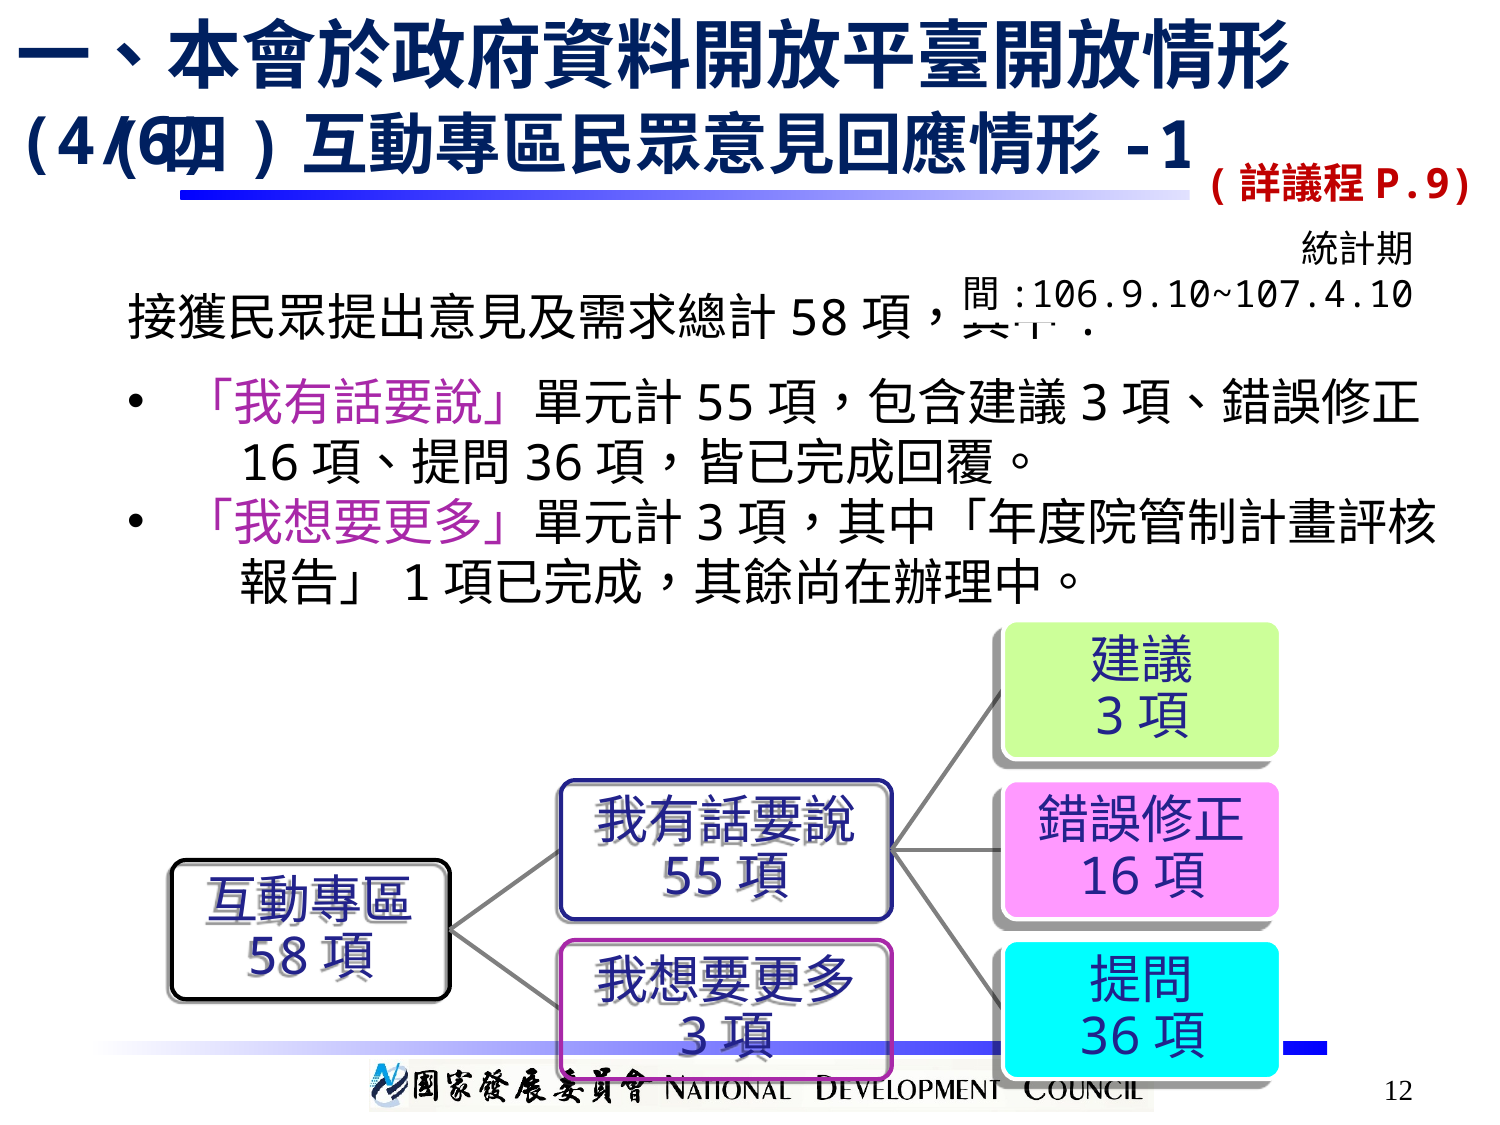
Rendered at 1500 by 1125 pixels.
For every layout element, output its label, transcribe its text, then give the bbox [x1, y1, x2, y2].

text_box 提問 36項 [1002, 940, 1282, 1080]
text_box 我有話要說 55項 [560, 780, 892, 920]
text_box 我想要更多 3項 [560, 940, 892, 1080]
text_box 建議 3項 [1002, 620, 1282, 760]
title 一、本會於政府資料開放平臺開放情形(4/6) [1, 0, 1500, 126]
text_box 錯誤修正 16項 [1002, 780, 1282, 920]
text_box (詳議程P.9) [1189, 148, 1500, 217]
text_box (四)互動專區民眾意見回應情形-1 [91, 126, 1442, 221]
text_box 統計期間:106.9.10~107.4.10 [947, 217, 1500, 279]
text_box 接獲民眾提出意見及需求總計58項，其中: 「我有話要說」單元計55項，包含建議3項、錯誤修正16項、提問36項，皆已完成回覆。 「我想要更多」單元計3項，其中「年度院管制計畫評核報告」1項已完成，其餘尚在辦理中。 [112, 278, 1464, 618]
text_box 互動專區 58項 [171, 860, 450, 1000]
text_box 12 [1368, 1063, 1485, 1100]
